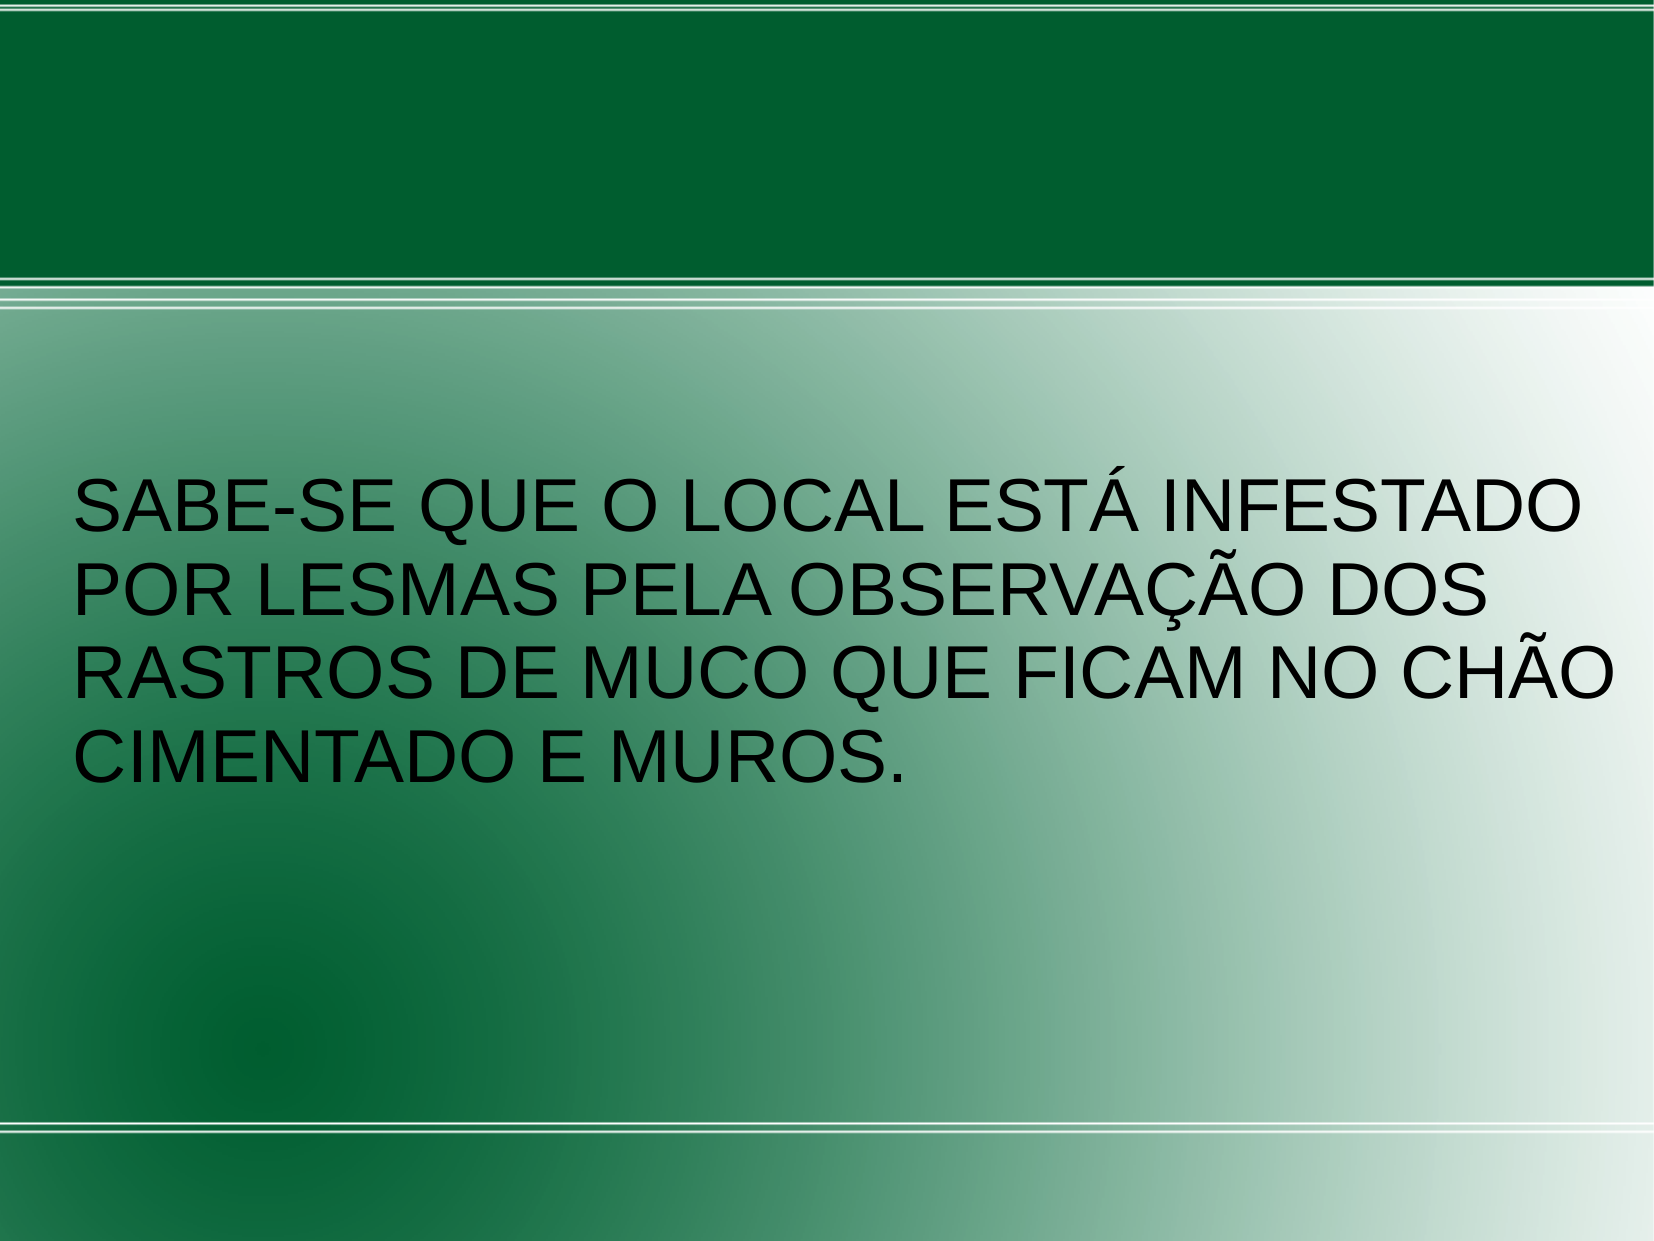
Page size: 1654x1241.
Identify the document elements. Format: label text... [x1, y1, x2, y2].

picture [0, 0, 1654, 1241]
text_box SABE-SE QUE O LOCAL ESTÁ INFESTADO POR LESMAS PELA OBSERVAÇÃO DOS RASTROS DE MUCO QUE FICAM NO CHÃO CIMENTADO E MUROS. [58, 455, 1634, 807]
